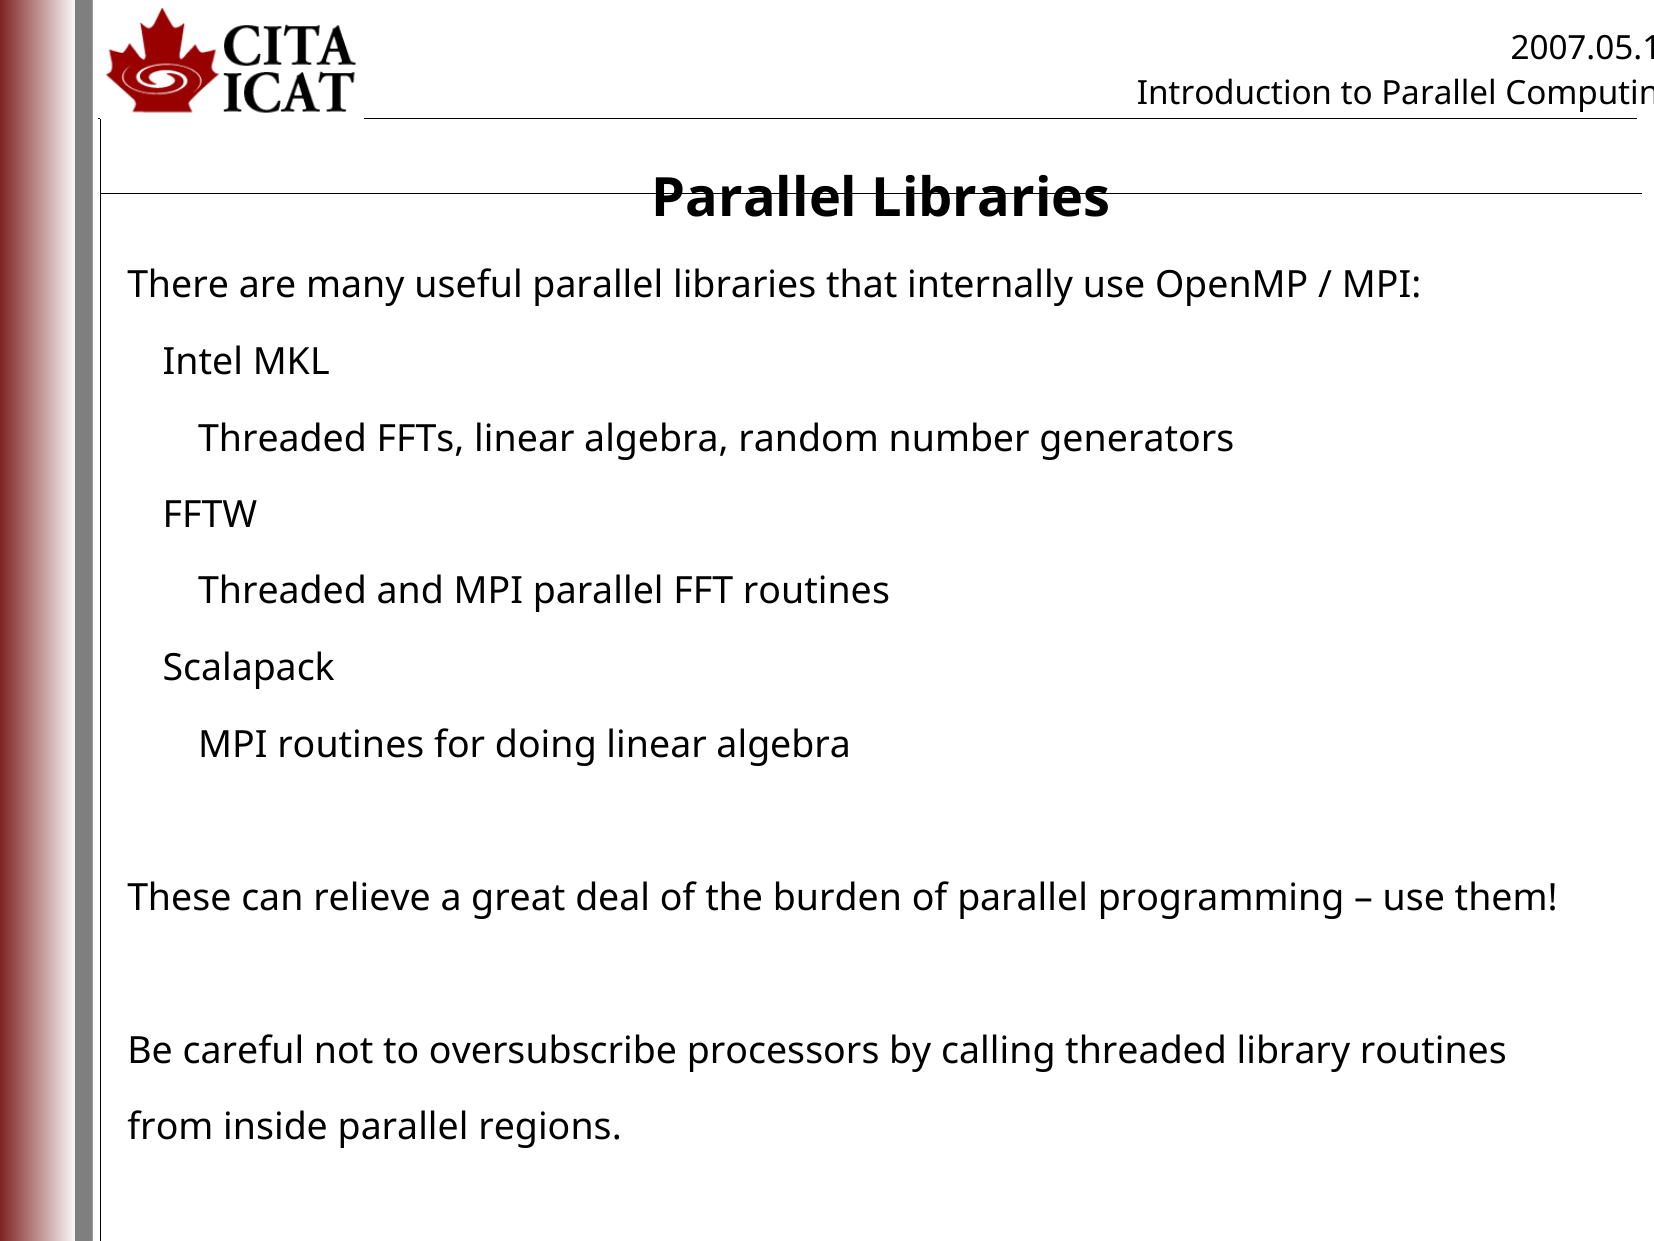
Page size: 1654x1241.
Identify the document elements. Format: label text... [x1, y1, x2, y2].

picture [100, 5, 364, 119]
text_box Parallel Libraries [112, 114, 1651, 196]
text_box There are many useful parallel libraries that internally use OpenMP / MPI: Intel MKL Threaded FFTs, linear algebra, random number generators FFTW Threaded and MPI parallel FFT routines Scalapack MPI routines for doing linear algebra These can relieve a great deal of the burden of parallel programming – use them! Be careful not to oversubscribe processors by calling threaded library routines from inside parallel regions. [112, 225, 1613, 1168]
text_box 2007.05.18 Introduction to Parallel Computing [1122, 16, 1654, 113]
text_box [0, 0, 76, 1241]
